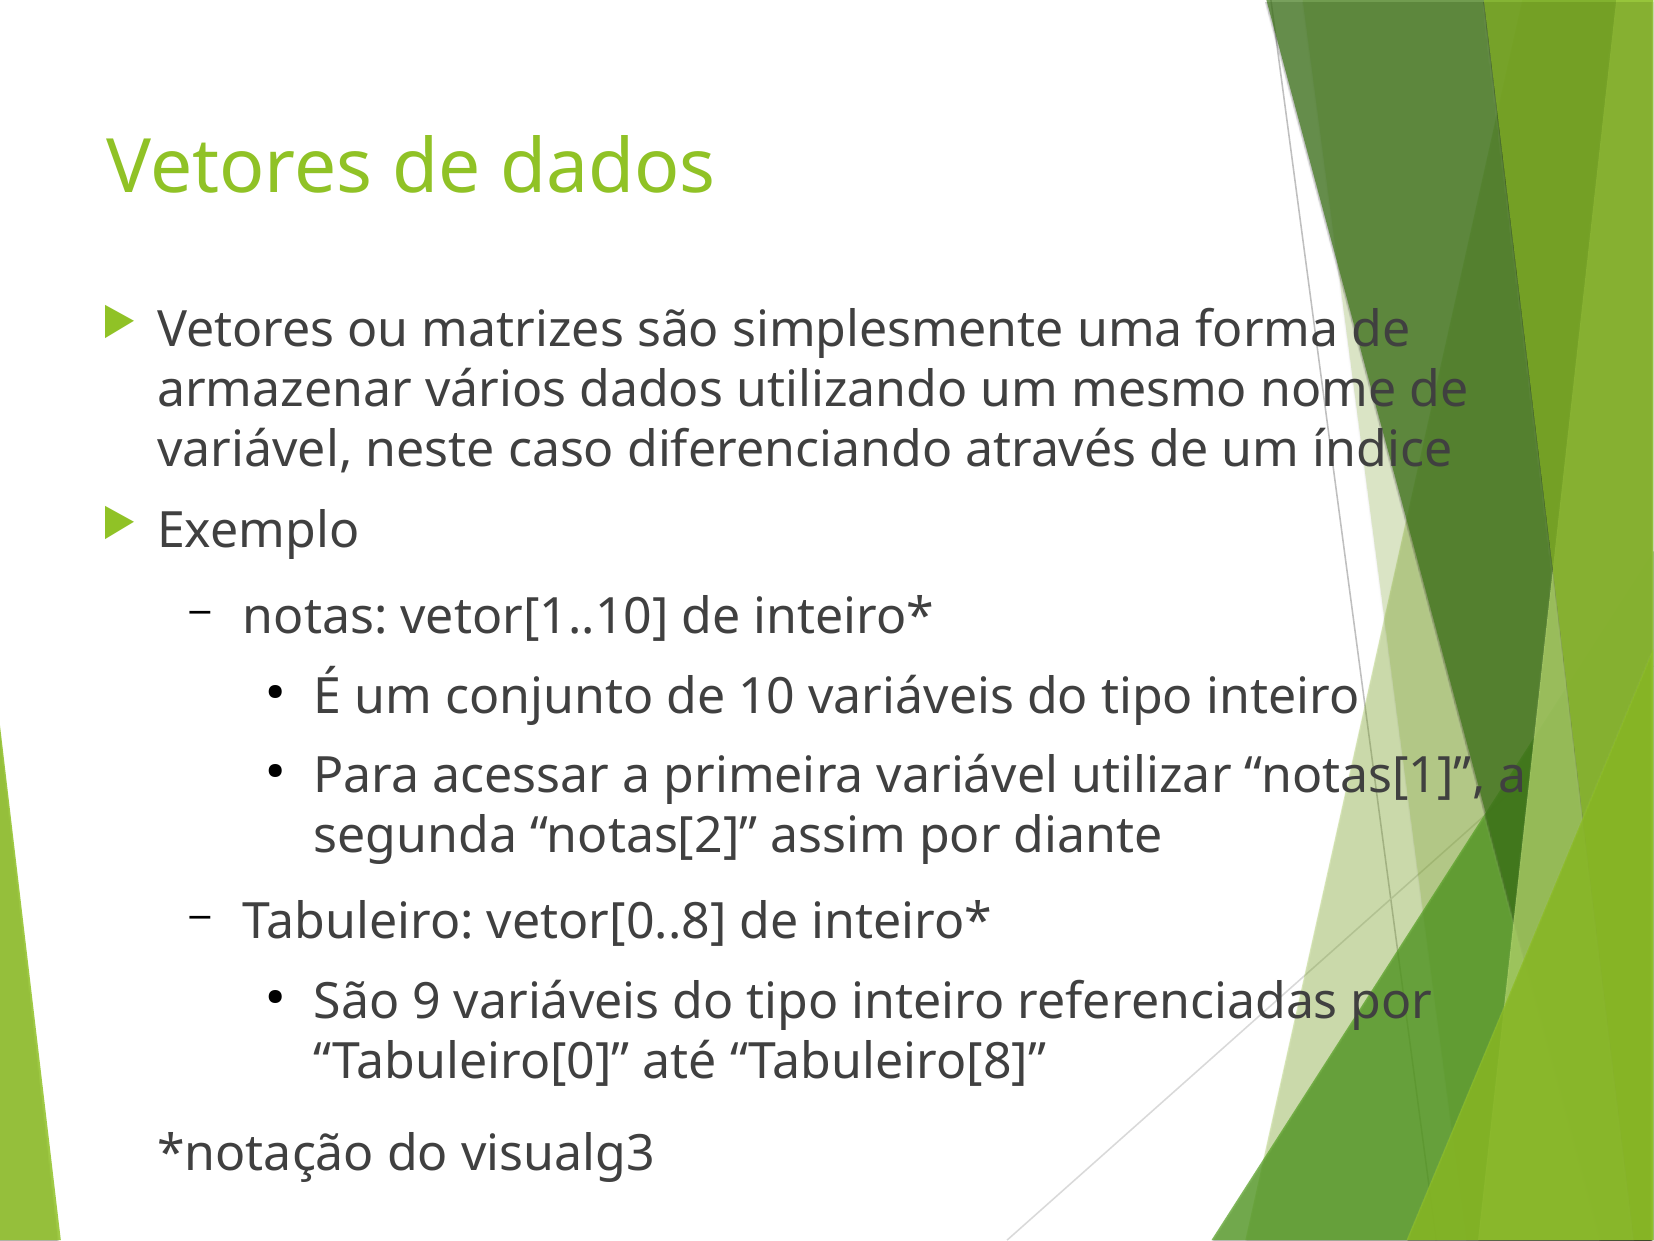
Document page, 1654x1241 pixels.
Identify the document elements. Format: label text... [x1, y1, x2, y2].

title Vetores de dados [91, 110, 1258, 289]
list Vetores ou matrizes são simplesmente uma forma de armazenar vários dados utilizando um mesmo nome de variável, neste caso diferenciando através de um índice Exemplo notas: vetor[1..10] de inteiro* É um conjunto de 10 variáveis do tipo inteiro Para acessar a primeira variável utilizar “notas[1]”, a segunda “notas[2]” assim por diante Tabuleiro: vetor[0..8] de inteiro* São 9 variáveis do tipo inteiro referenciadas por “Tabuleiro[0]” até “Tabuleiro[8]” *notação do visualg3 [86, 289, 1595, 1126]
